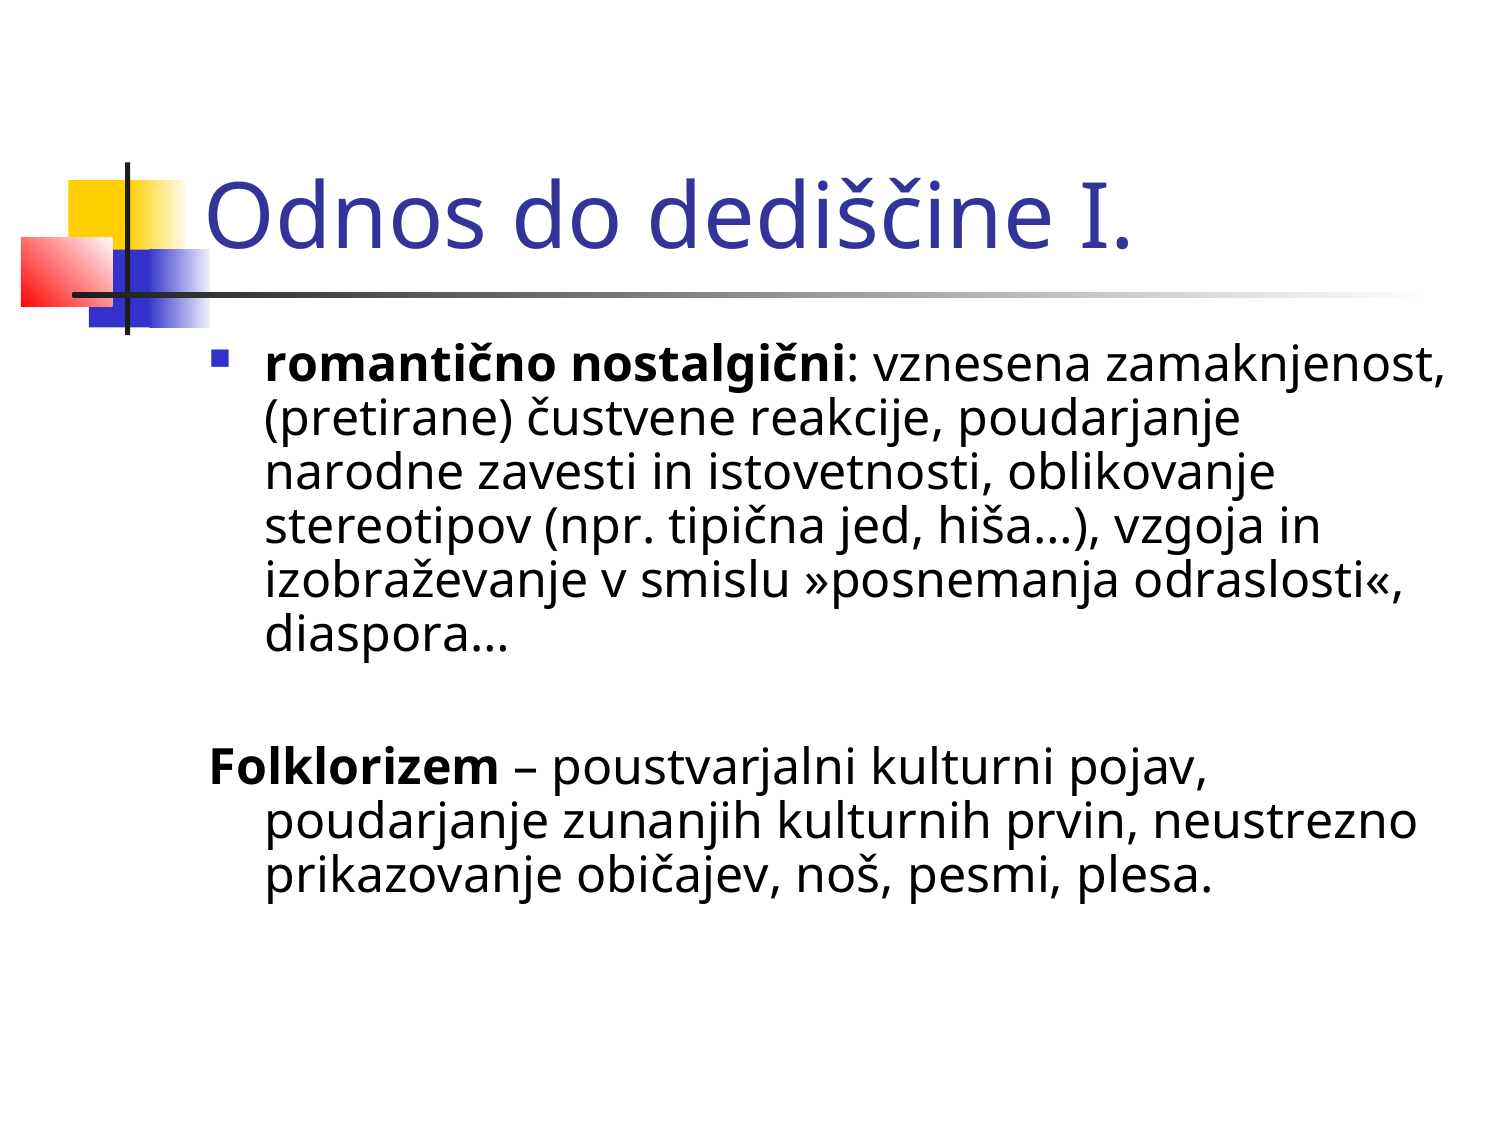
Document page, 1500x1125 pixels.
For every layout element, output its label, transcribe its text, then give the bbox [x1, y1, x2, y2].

title Odnos do dediščine I. [188, 35, 1468, 276]
list romantično nostalgični: vznesena zamaknjenost, (pretirane) čustvene reakcije, poudarjanje narodne zavesti in istovetnosti, oblikovanje stereotipov (npr. tipična jed, hiša…), vzgoja in izobraževanje v smislu »posnemanja odraslosti«, diaspora… Folklorizem – poustvarjalni kulturni pojav, poudarjanje zunanjih kulturnih prvin, neustrezno prikazovanje običajev, noš, pesmi, plesa. [193, 331, 1469, 1007]
